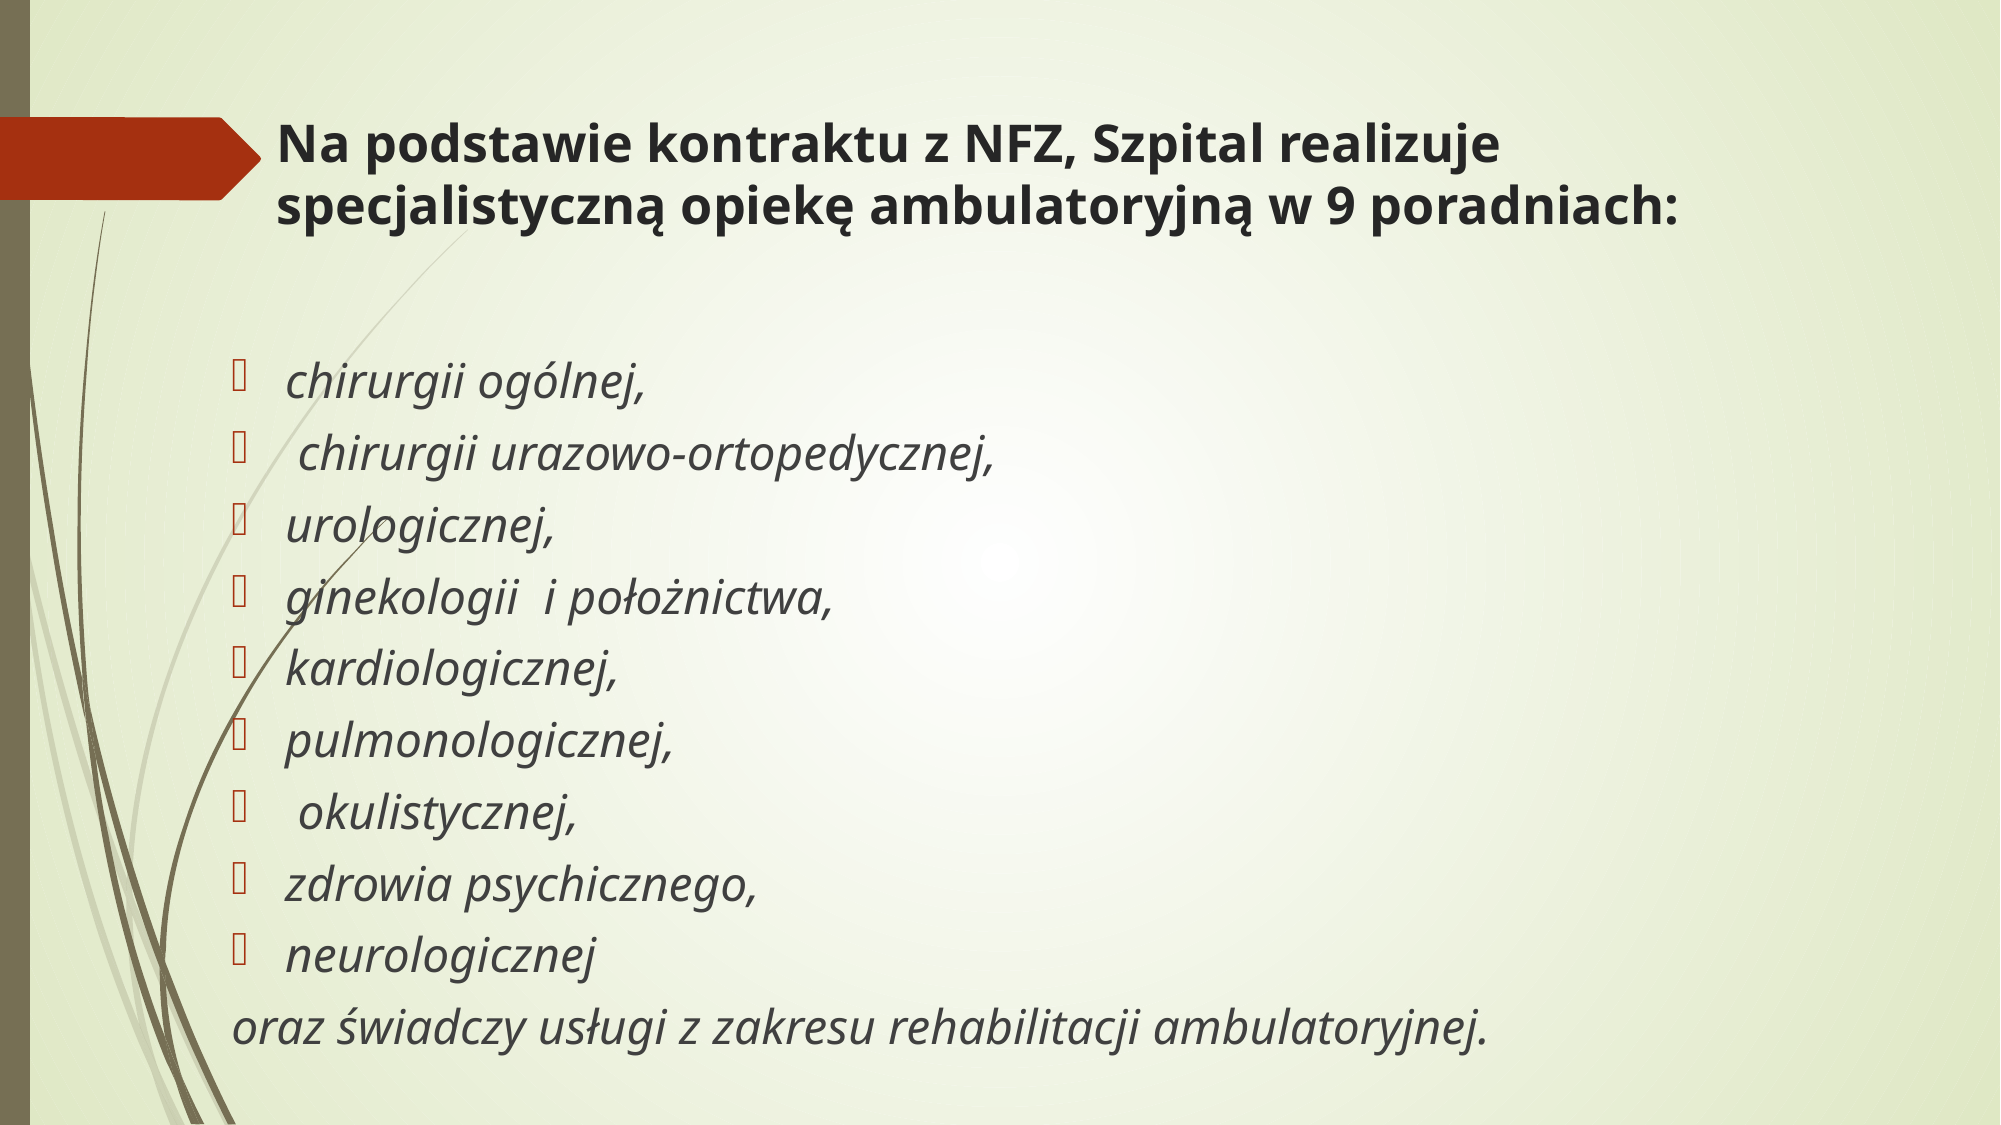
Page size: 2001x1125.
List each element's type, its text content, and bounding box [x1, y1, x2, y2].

title Na podstawie kontraktu z NFZ, Szpital realizuje specjalistyczną opiekę ambulatoryjną w 9 poradniach: [261, 102, 1888, 313]
list chirurgii ogólnej, chirurgii urazowo-ortopedycznej, urologicznej, ginekologii i położnictwa, kardiologicznej, pulmonologicznej, okulistycznej, zdrowia psychicznego, neurologicznej oraz świadczy usługi z zakresu rehabilitacji ambulatoryjnej. [216, 350, 1888, 1068]
